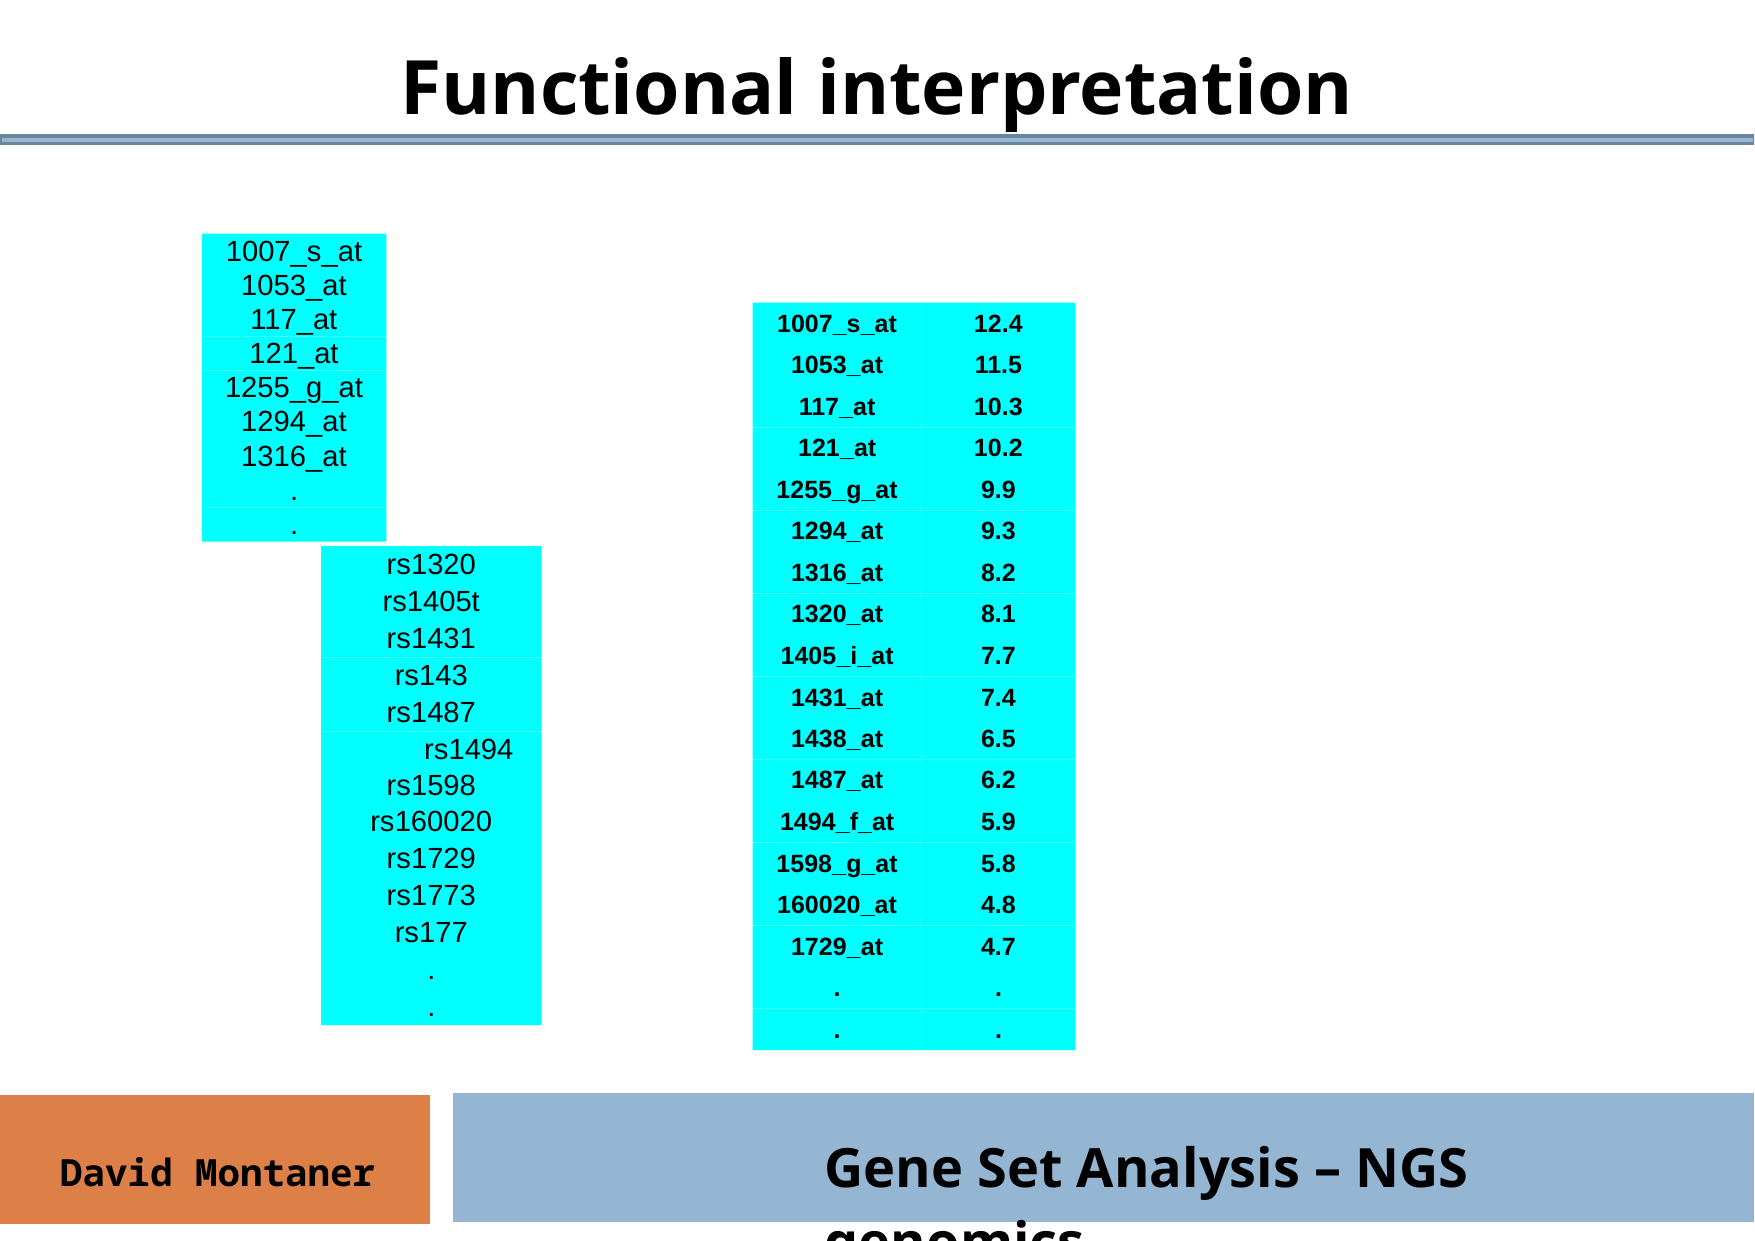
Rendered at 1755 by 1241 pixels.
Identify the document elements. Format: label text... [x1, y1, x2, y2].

text_box rs160020 [321, 804, 542, 840]
text_box 9.9 [922, 469, 1076, 511]
text_box 6.2 [922, 760, 1076, 802]
text_box 10.3 [922, 386, 1076, 428]
text_box . [321, 988, 542, 1026]
text_box David Montaner [15, 1139, 421, 1193]
text_box 5.9 [922, 802, 1076, 843]
text_box 1255_g_at [752, 469, 922, 511]
text_box . [321, 952, 542, 988]
text_box rs1773 [321, 878, 542, 914]
text_box rs1598 [321, 769, 542, 804]
text_box 1438_at [752, 718, 922, 760]
text_box 160020_at [752, 885, 922, 926]
text_box rs143 [321, 658, 542, 695]
text_box . [201, 474, 387, 508]
text_box rs177 [321, 914, 542, 952]
text_box 121_at [752, 428, 922, 469]
text_box . [752, 1009, 922, 1051]
text_box 117_at [201, 303, 387, 337]
text_box rs1405t [321, 584, 542, 621]
text_box rs1320 [321, 546, 542, 584]
text_box . [922, 968, 1076, 1009]
text_box [0, 136, 1754, 144]
text_box . [752, 968, 922, 1009]
text_box rs1487 [321, 695, 542, 732]
text_box rs1431 [321, 621, 542, 658]
text_box 1494_f_at [752, 802, 922, 843]
text_box . [201, 508, 387, 542]
text_box 8.2 [922, 552, 1076, 594]
text_box 7.7 [922, 635, 1076, 677]
text_box 11.5 [922, 345, 1076, 386]
text_box 117_at [752, 386, 922, 428]
text_box 4.8 [922, 885, 1076, 926]
text_box 9.3 [922, 511, 1076, 552]
text_box 8.1 [922, 594, 1076, 635]
text_box 121_at [201, 337, 387, 371]
text_box 1598_g_at [752, 843, 922, 885]
text_box . [922, 1009, 1076, 1051]
text_box Gene Set Analysis – NGS genomics [810, 1122, 1726, 1200]
text_box 1007_s_at [752, 302, 922, 345]
text_box 1294_at [201, 405, 387, 439]
text_box 1431_at [752, 677, 922, 718]
text_box 1316_at [201, 439, 387, 474]
text_box 6.5 [922, 718, 1076, 760]
text_box 1007_s_at [201, 233, 387, 269]
text_box 1487_at [752, 760, 922, 802]
text_box 1316_at [752, 552, 922, 594]
text_box rs1494 [321, 732, 542, 769]
text_box 1053_at [201, 269, 387, 303]
text_box rs1729 [321, 840, 542, 878]
text_box 10.2 [922, 428, 1076, 469]
text_box 1255_g_at [201, 371, 387, 405]
text_box 1405_i_at [752, 635, 922, 677]
text_box 12.4 [922, 302, 1076, 345]
text_box 1320_at [752, 594, 922, 635]
text_box 1294_at [752, 511, 922, 552]
text_box 4.7 [922, 926, 1076, 968]
text_box 1729_at [752, 926, 922, 968]
text_box 1053_at [752, 345, 922, 386]
text_box Functional interpretation [67, 27, 1688, 129]
text_box 5.8 [922, 843, 1076, 885]
text_box 7.4 [922, 677, 1076, 718]
